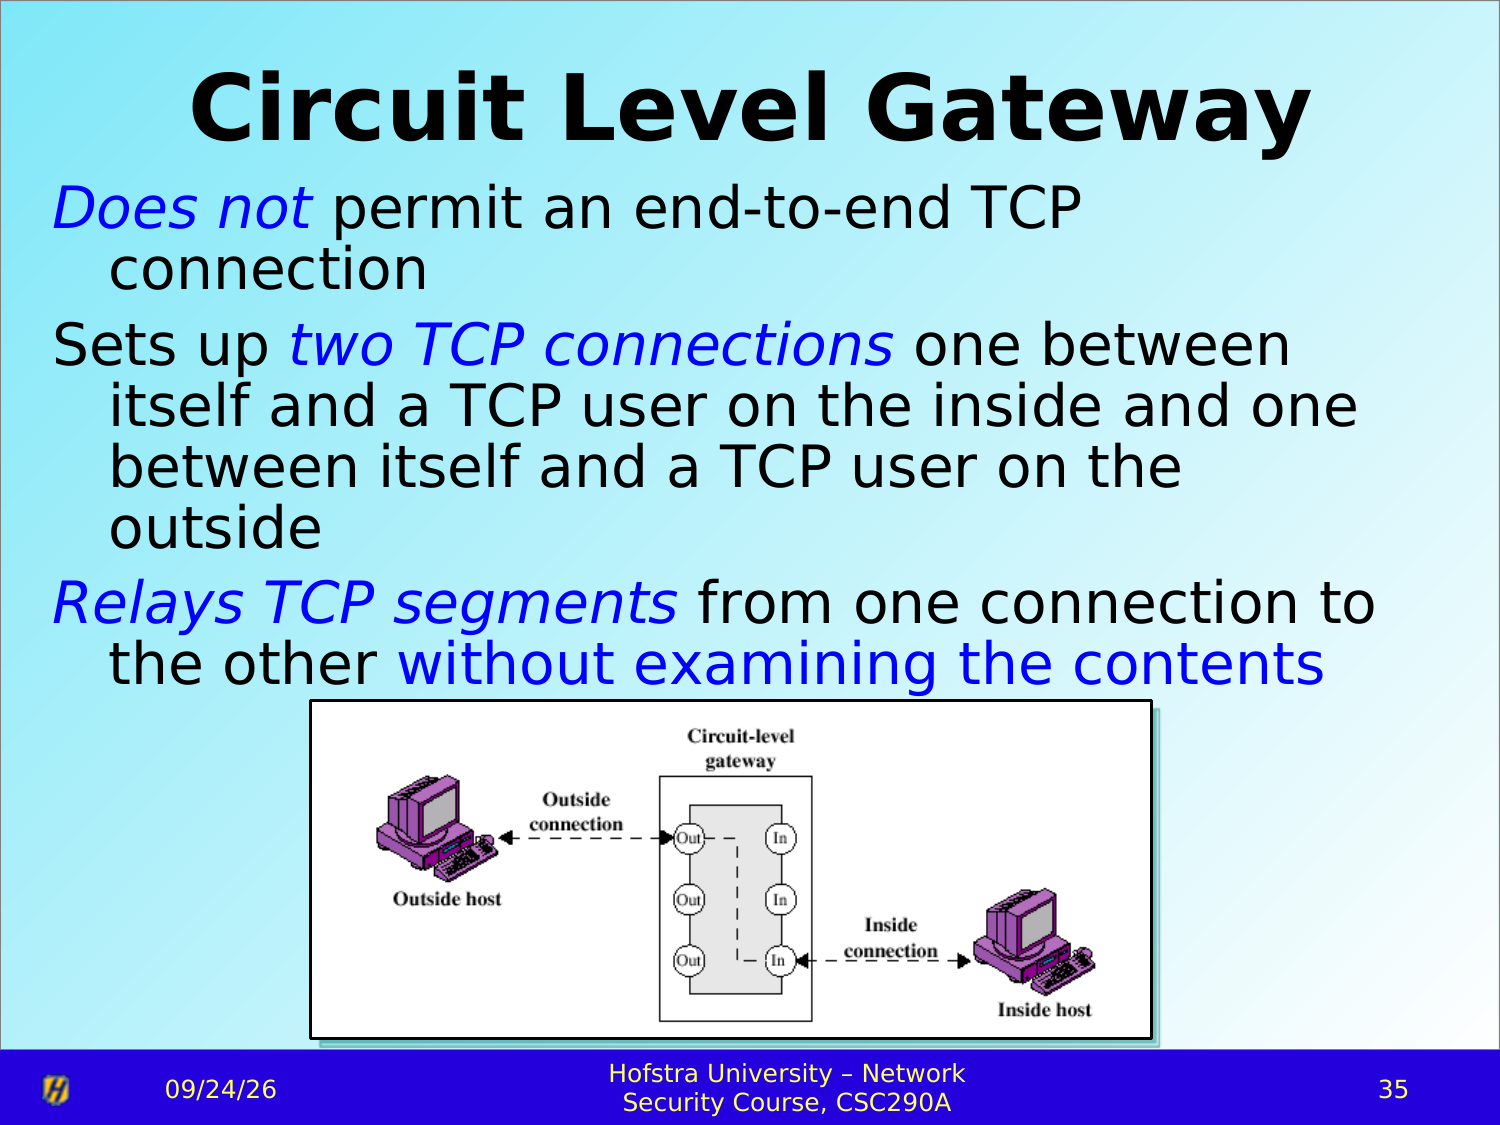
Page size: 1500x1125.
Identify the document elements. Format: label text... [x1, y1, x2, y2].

list Does not permit an end-to-end TCP connection Sets up two TCP connections one between itself and a TCP user on the inside and one between itself and a TCP user on the outside Relays TCP segments from one connection to the other without examining the contents [37, 172, 1426, 712]
picture [312, 701, 1150, 1038]
picture [37, 1072, 76, 1110]
title Circuit Level Gateway [112, 43, 1391, 170]
